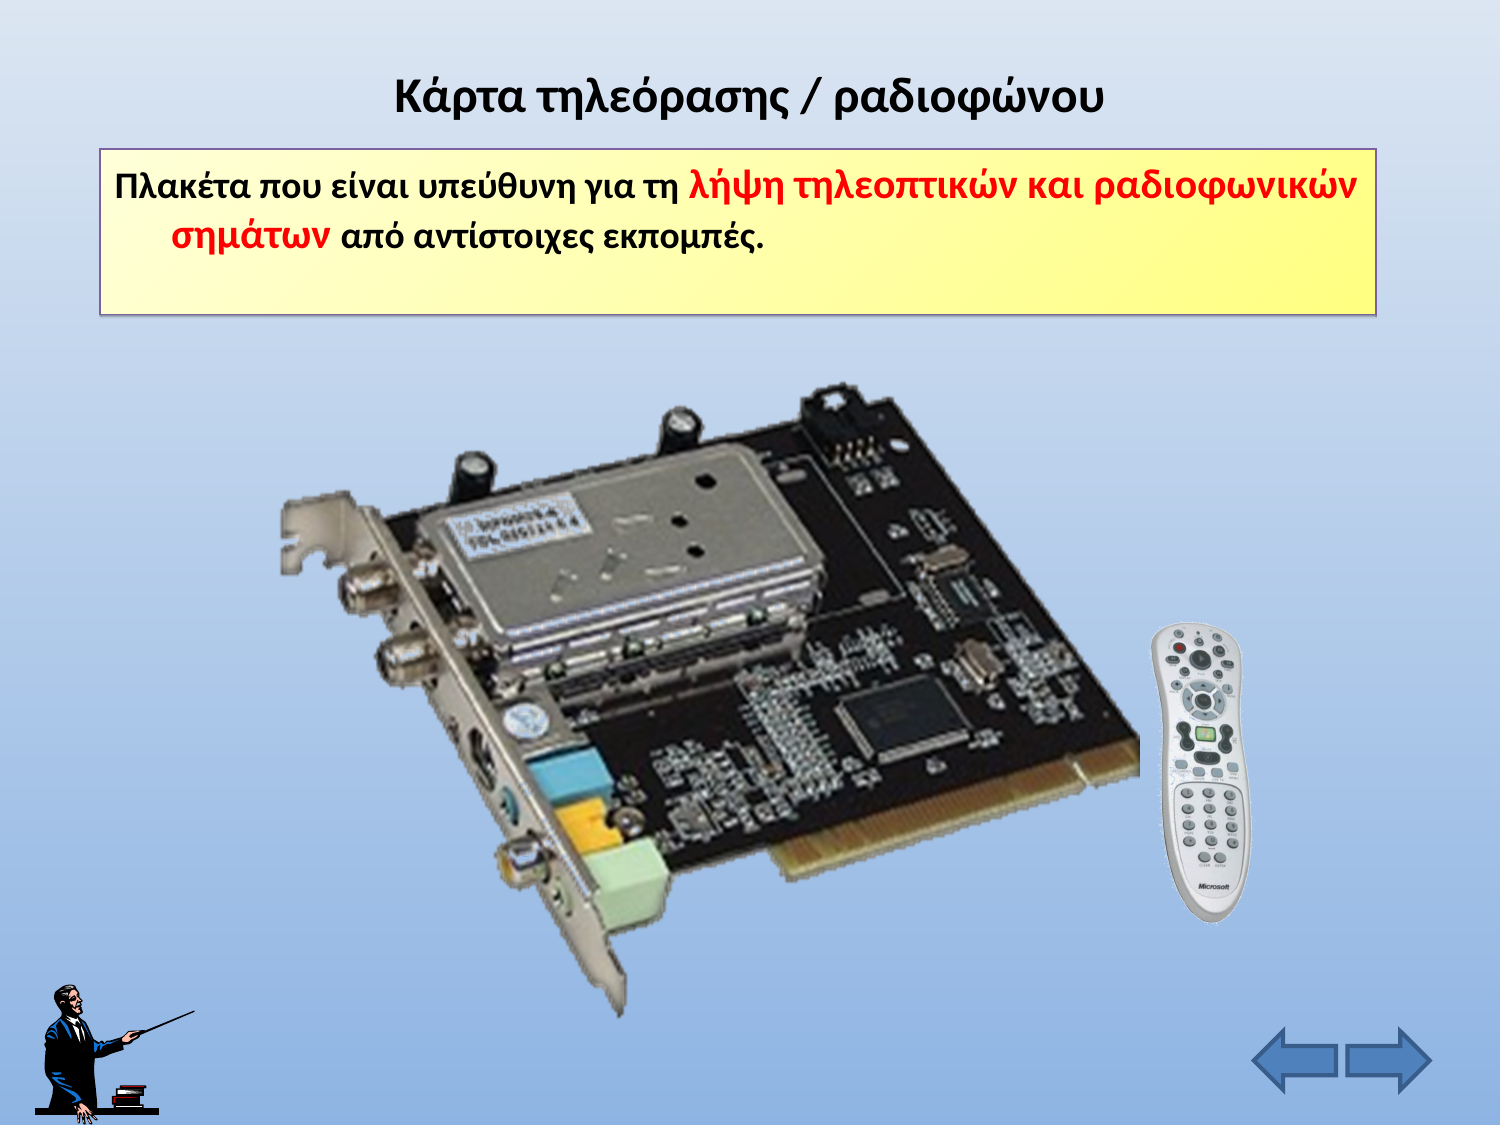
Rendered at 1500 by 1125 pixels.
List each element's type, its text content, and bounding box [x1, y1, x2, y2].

title Κάρτα τηλεόρασης / ραδιοφώνου [75, 45, 1426, 141]
text_box Πλακέτα που είναι υπεύθυνη για τη λήψη τηλεοπτικών και ραδιοφωνικών σημάτων από αντίστοιχες εκπομπές. [100, 148, 1377, 315]
picture [265, 312, 1375, 1040]
